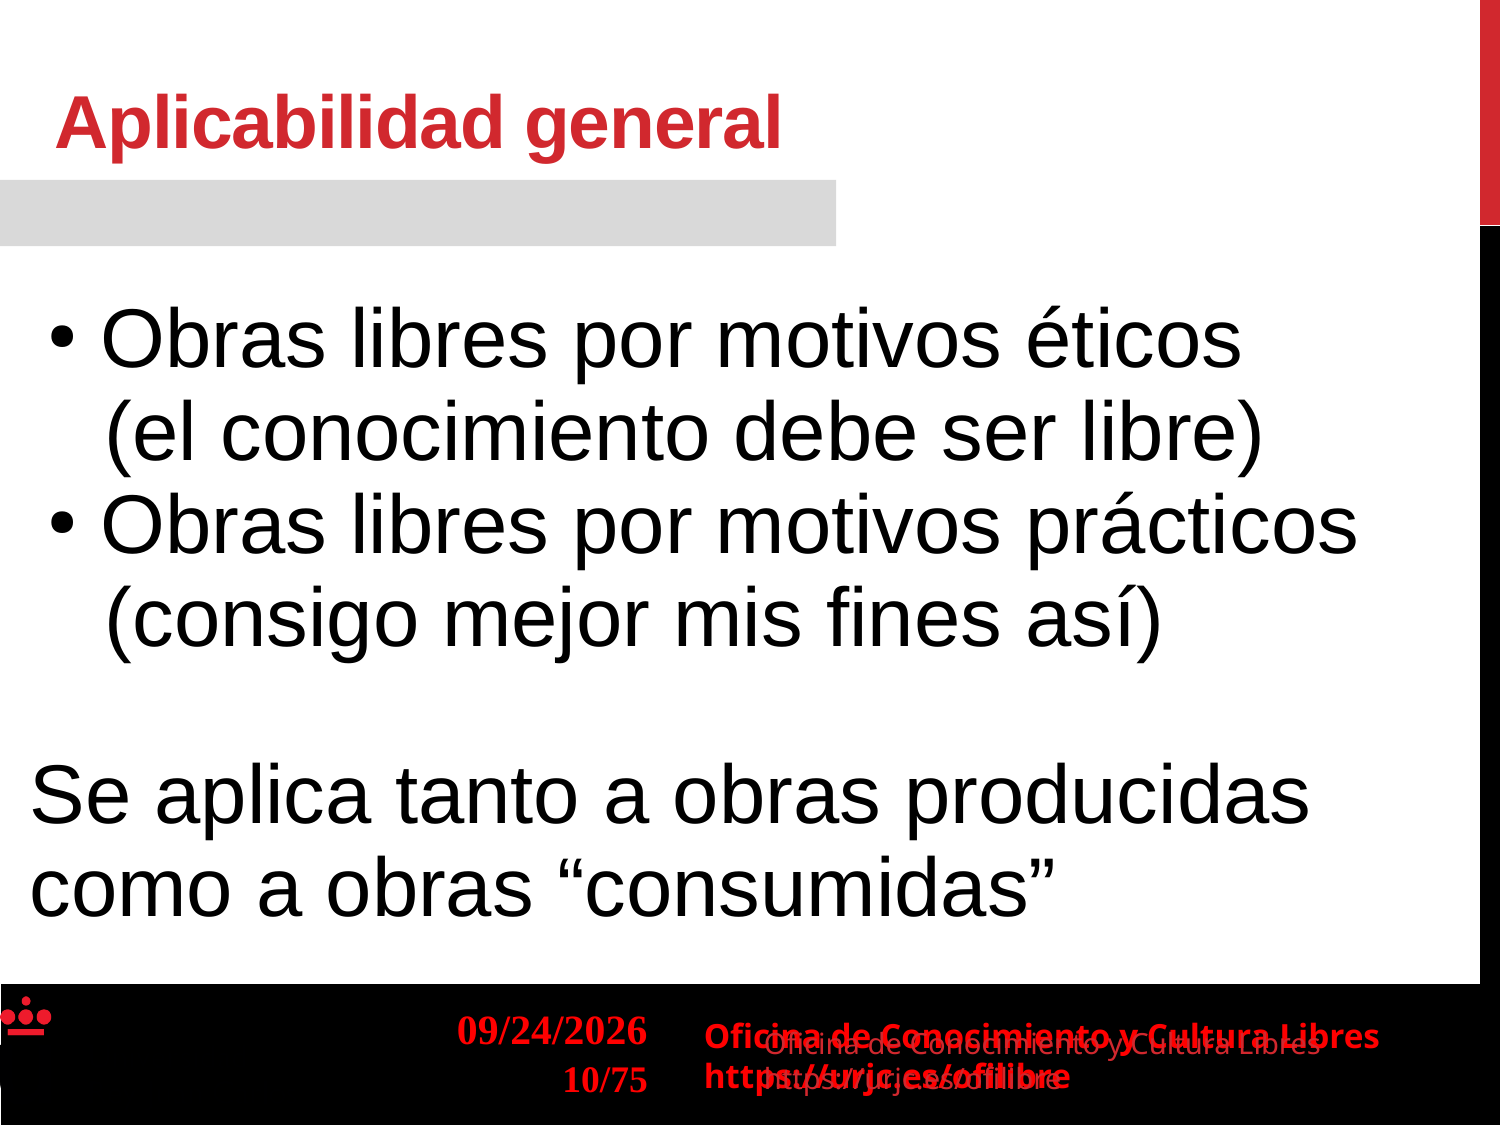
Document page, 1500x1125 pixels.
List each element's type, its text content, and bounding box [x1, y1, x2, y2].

text_box Oficina de Conocimiento y Cultura Libres https://urjc.es/ofilibre [748, 1017, 1500, 1125]
text_box Aplicabilidad general [39, 24, 1366, 172]
text_box Obras libres por motivos éticos (el conocimiento debe ser libre) Obras libres por motivos prácticos (consigo mejor mis fines así) Se aplica tanto a obras producidas como a obras “consumidas” [15, 285, 1426, 961]
title [75, 15, 1425, 172]
